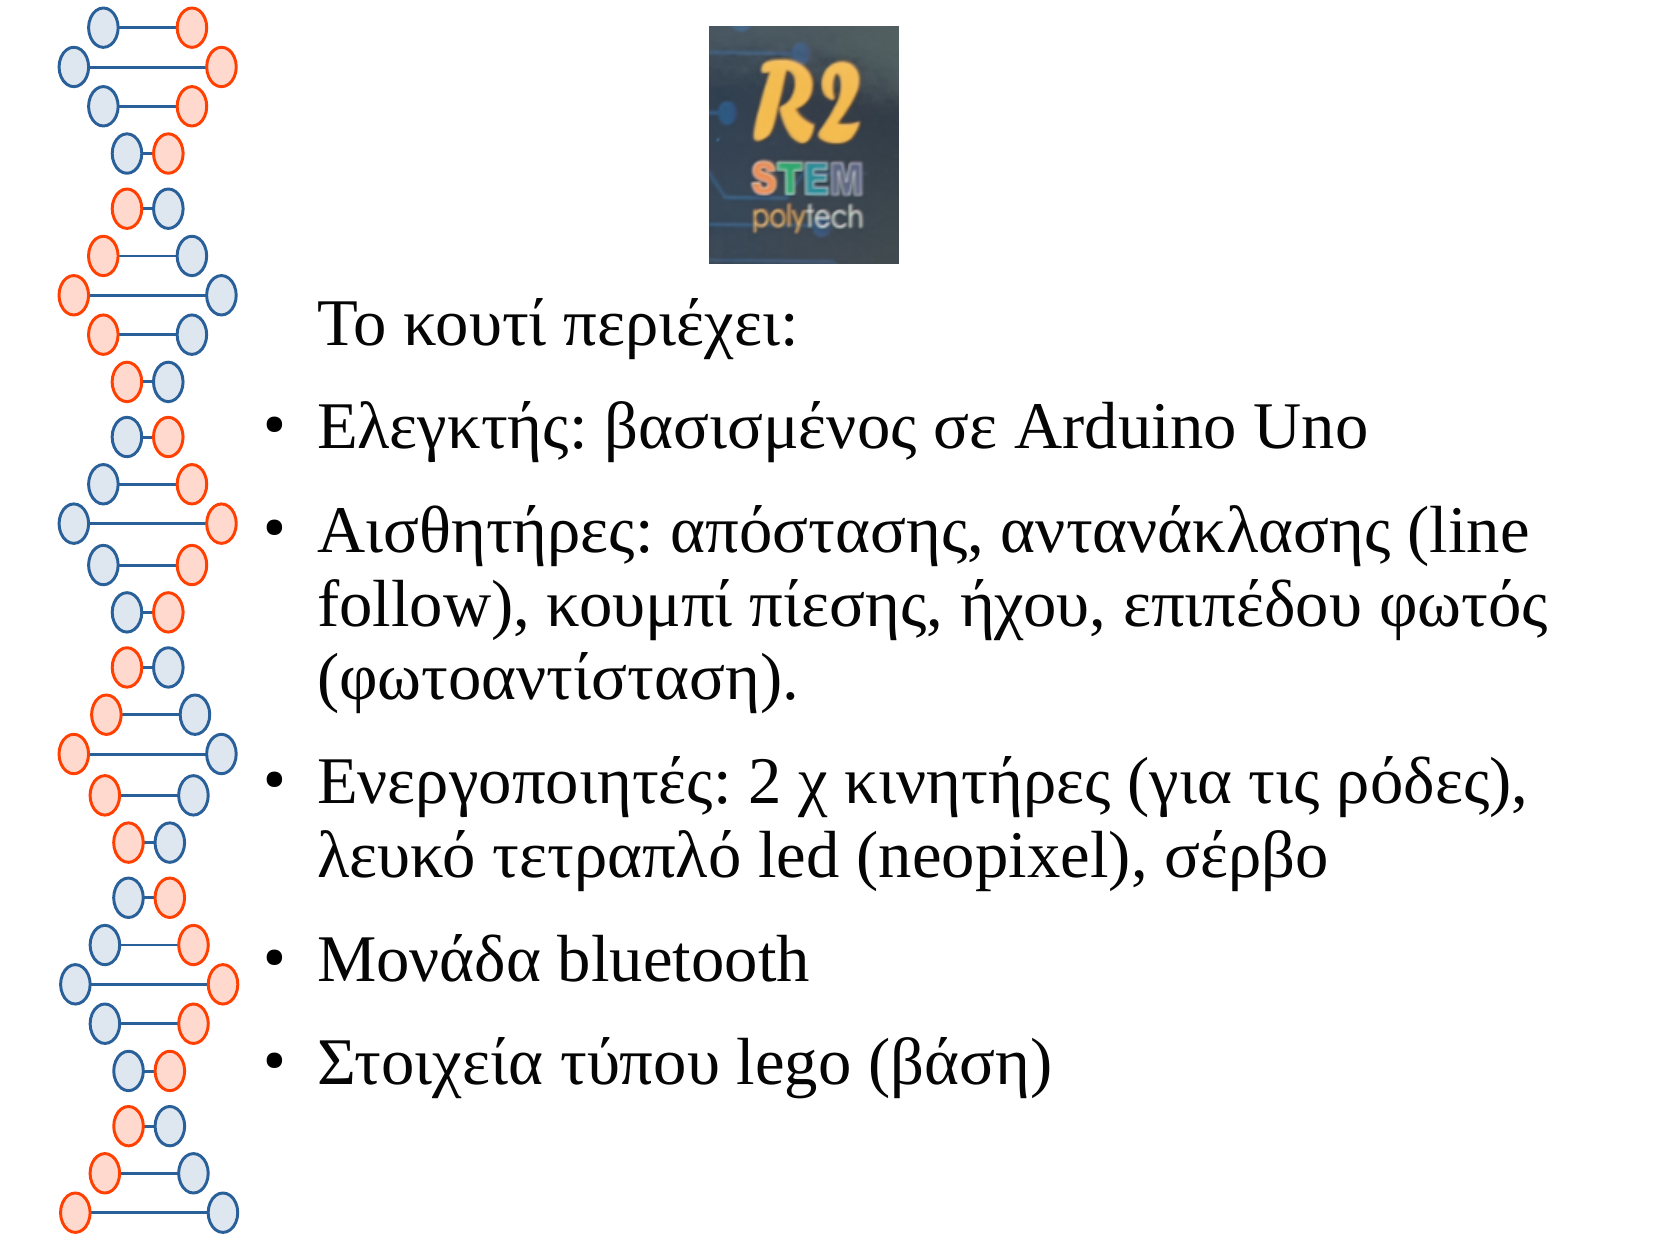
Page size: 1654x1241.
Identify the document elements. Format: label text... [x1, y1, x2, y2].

list Το κουτί περιέχει: Ελεγκτής: βασισμένος σε Arduino Uno Αισθητήρες: απόστασης, αντανάκλασης (line follow), κουμπί πίεσης, ήχου, επιπέδου φωτός (φωτοαντίσταση). Ενεργοποιητές: 2 χ κινητήρες (για τις ρόδες), λευκό τετραπλό led (neopixel), σέρβο Μονάδα bluetooth Στοιχεία τύπου lego (βάση) [246, 285, 1603, 1241]
picture [709, 26, 899, 264]
